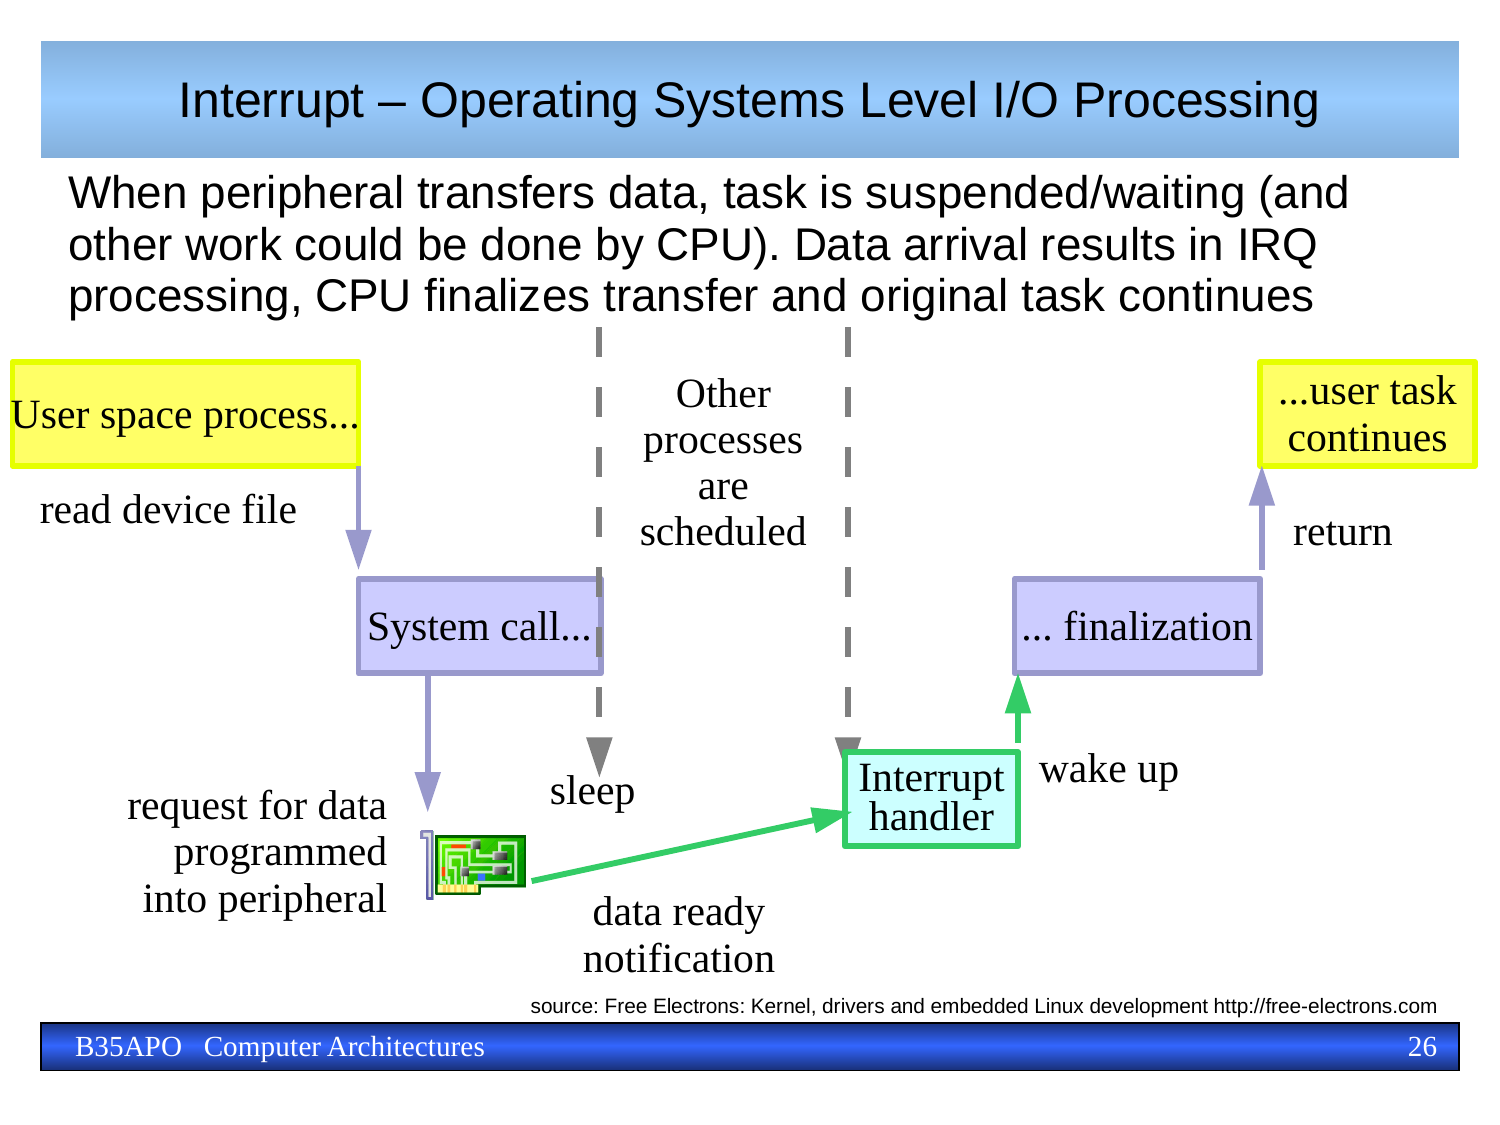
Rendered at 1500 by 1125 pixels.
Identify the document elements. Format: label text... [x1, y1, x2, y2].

text_box return [1278, 500, 1417, 572]
text_box sleep [535, 759, 676, 831]
text_box read device file [24, 478, 324, 550]
text_box source: Free Electrons: Kernel, drivers and embedded Linux development http://free-electrons.com [515, 986, 1454, 1025]
title Interrupt – Operating Systems Level I/O Processing [41, 41, 1459, 158]
text_box System call... [358, 578, 601, 674]
text_box data ready notification [568, 881, 949, 986]
text_box Interrupt handler [844, 751, 1018, 847]
text_box Other processes are scheduled [624, 362, 826, 601]
text_box ... finalization [1014, 578, 1261, 674]
picture [420, 804, 532, 916]
text_box User space process... [12, 362, 359, 466]
text_box ...user task continues [1260, 361, 1476, 466]
text_box request for data programmed into peripheral [112, 774, 413, 958]
text_box wake up [1024, 737, 1300, 932]
list When peripheral transfers data, task is suspended/waiting (and other work could be done by CPU). Data arrival results in IRQ processing, CPU finalizes transfer and original task continues [50, 167, 1456, 1013]
